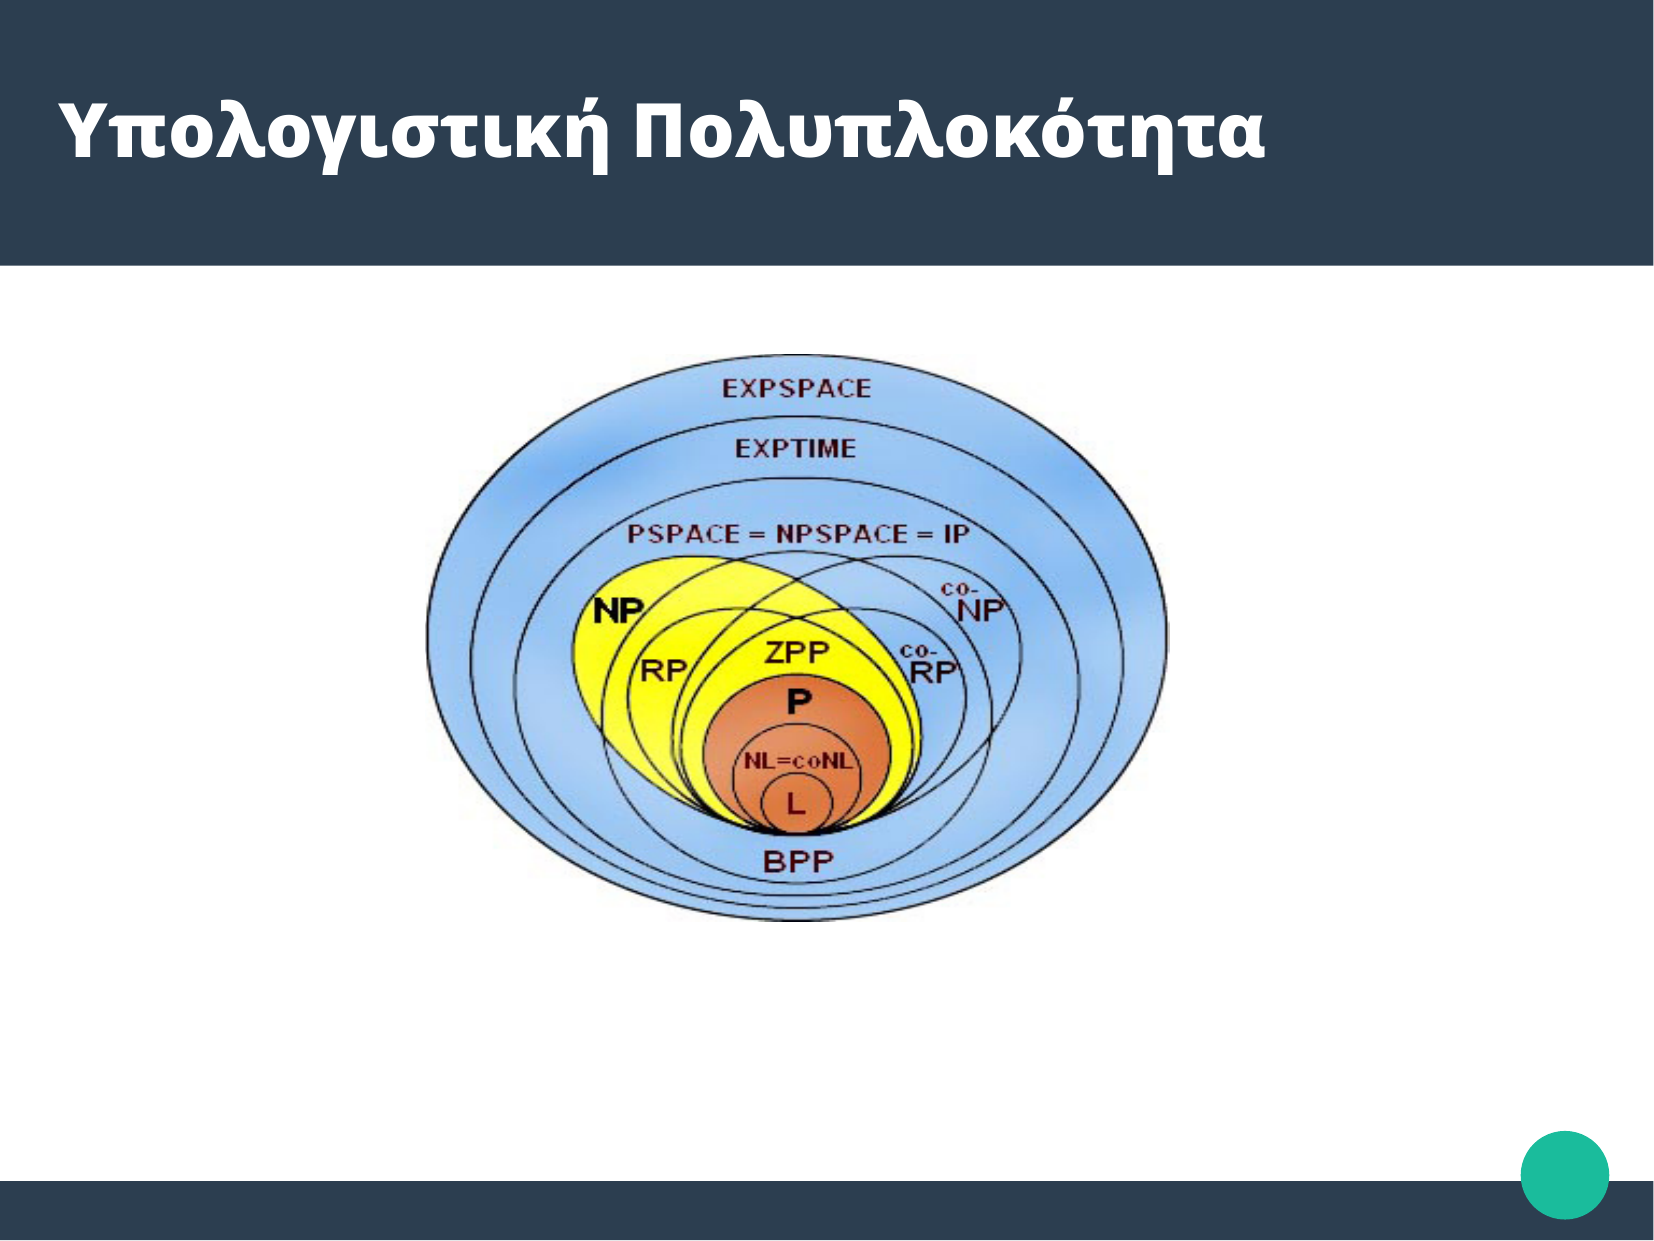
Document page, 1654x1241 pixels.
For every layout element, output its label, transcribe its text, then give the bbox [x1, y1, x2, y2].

title Υπολογιστική Πολυπλοκότητα [59, 49, 1595, 207]
picture [425, 354, 1170, 922]
